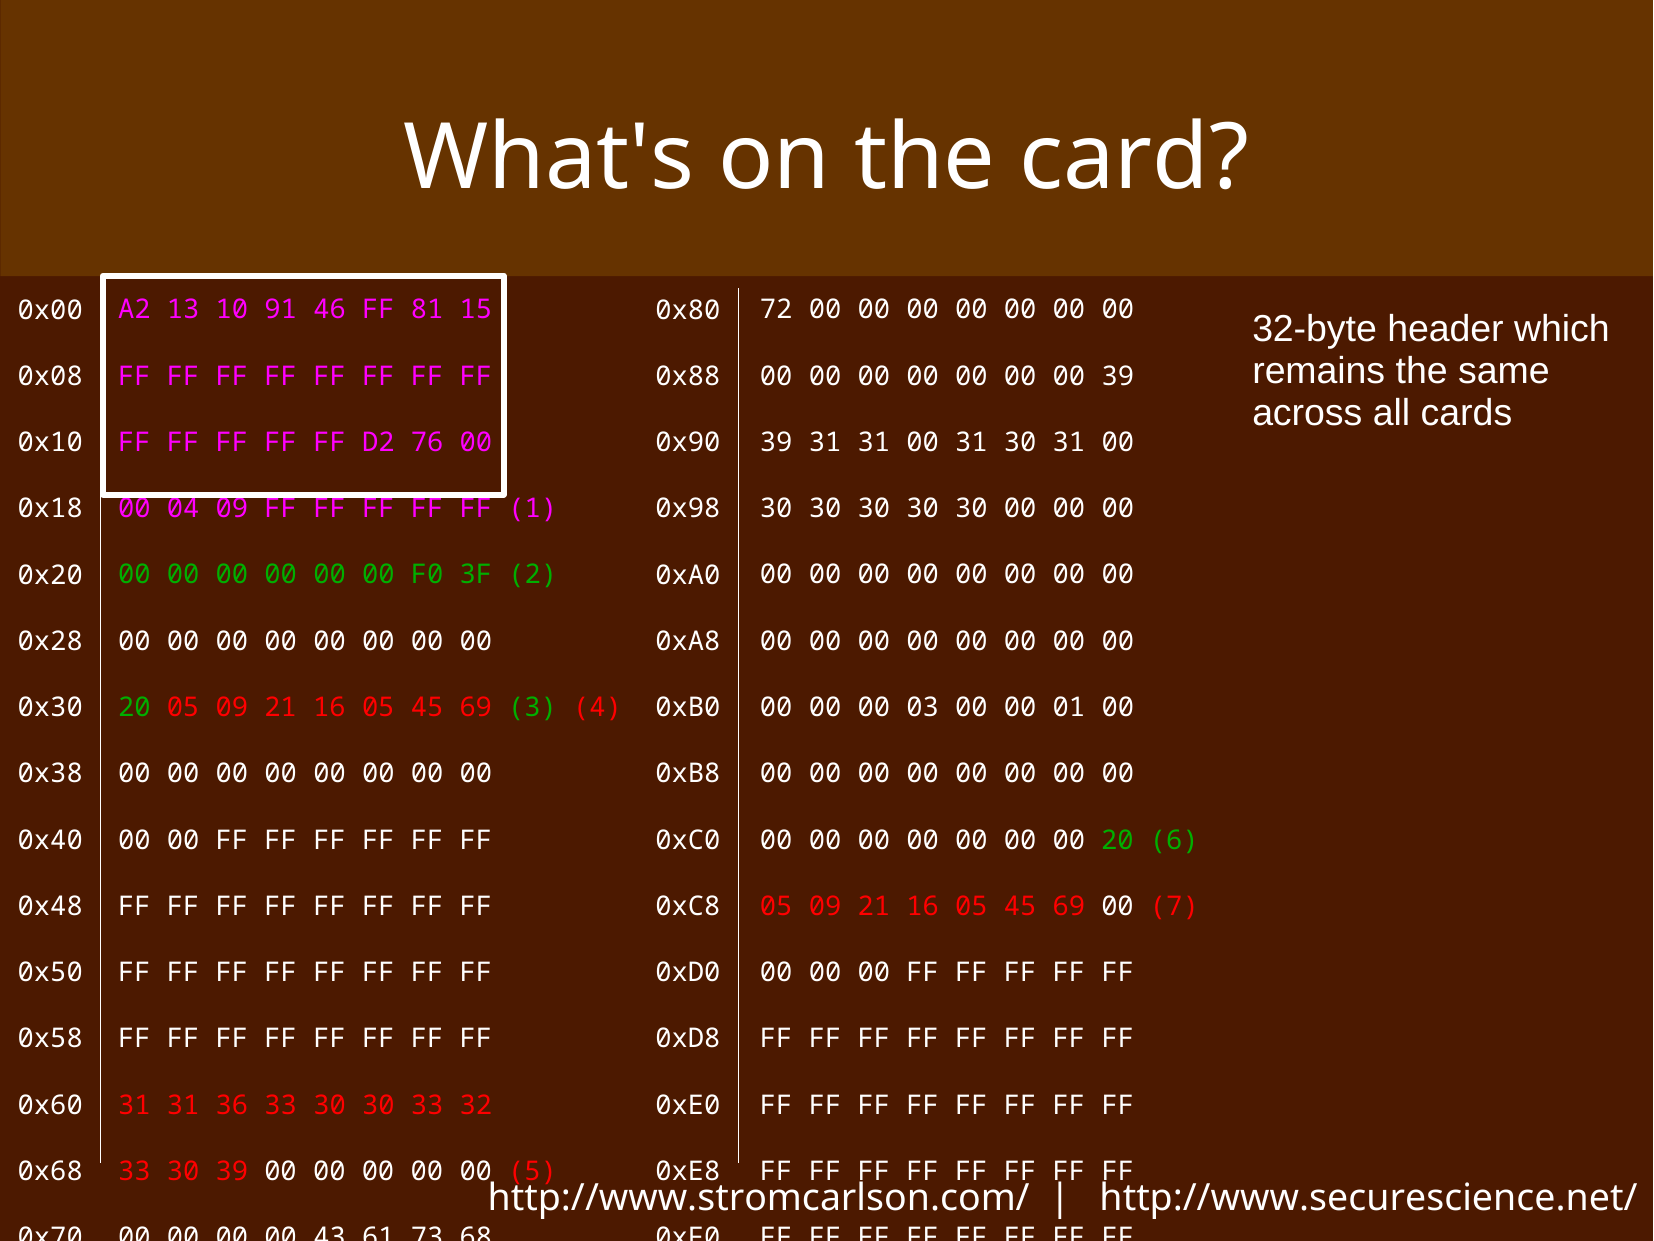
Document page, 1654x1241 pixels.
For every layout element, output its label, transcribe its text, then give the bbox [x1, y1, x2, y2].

list 0x80 0x88 0x90 0x98 0xA0 0xA8 0xB0 0xB8 0xC0 0xC8 0xD0 0xD8 0xE0 0xE8 0xF0 0xF8 [637, 290, 751, 1166]
list A2 13 10 91 46 FF 81 15 FF FF FF FF FF FF FF FF FF FF FF FF FF D2 76 00 00 04 09 FF FF FF FF FF (1) 00 00 00 00 00 00 F0 3F (2) 00 00 00 00 00 00 00 00 20 05 09 21 16 05 45 69 (3) (4) 00 00 00 00 00 00 00 00 00 00 FF FF FF FF FF FF FF FF FF FF FF FF FF FF FF FF FF FF FF FF FF FF FF FF FF FF FF FF FF FF 31 31 36 33 30 30 33 32 33 30 39 00 00 00 00 00 (5) 00 00 00 00 43 61 73 68 20 43 75 73 74 6F 6D 65 [113, 290, 501, 492]
text_box 32-byte header which remains the same across all cards [1237, 300, 1651, 441]
list A2 13 10 91 46 FF 81 15 FF FF FF FF FF FF FF FF FF FF FF FF FF D2 76 00 00 04 09 FF FF FF FF FF (1) 00 00 00 00 00 00 F0 3F (2) 00 00 00 00 00 00 00 00 20 05 09 21 16 05 45 69 (3) (4) 00 00 00 00 00 00 00 00 00 00 FF FF FF FF FF FF FF FF FF FF FF FF FF FF FF FF FF FF FF FF FF FF FF FF FF FF FF FF FF FF 31 31 36 33 30 30 33 32 33 30 39 00 00 00 00 00 (5) 00 00 00 00 43 61 73 68 20 43 75 73 74 6F 6D 65 [113, 290, 637, 1166]
list 72 00 00 00 00 00 00 00 00 00 00 00 00 00 00 39 39 31 31 00 31 30 31 00 30 30 30 30 30 00 00 00 00 00 00 00 00 00 00 00 00 00 00 00 00 00 00 00 00 00 00 03 00 00 01 00 00 00 00 00 00 00 00 00 00 00 00 00 00 00 00 20 (6) 05 09 21 16 05 45 69 00 (7) 00 00 00 FF FF FF FF FF FF FF FF FF FF FF FF FF FF FF FF FF FF FF FF FF FF FF FF FF FF FF FF FF FF FF FF FF FF FF FF FF FF FF FF FF FF 00 00 00 [751, 290, 1244, 1166]
list 0x00 0x08 0x10 0x18 0x20 0x28 0x30 0x38 0x40 0x48 0x50 0x58 0x60 0x68 0x70 0x78 [0, 290, 113, 1166]
title What's on the card? [82, 49, 1571, 257]
